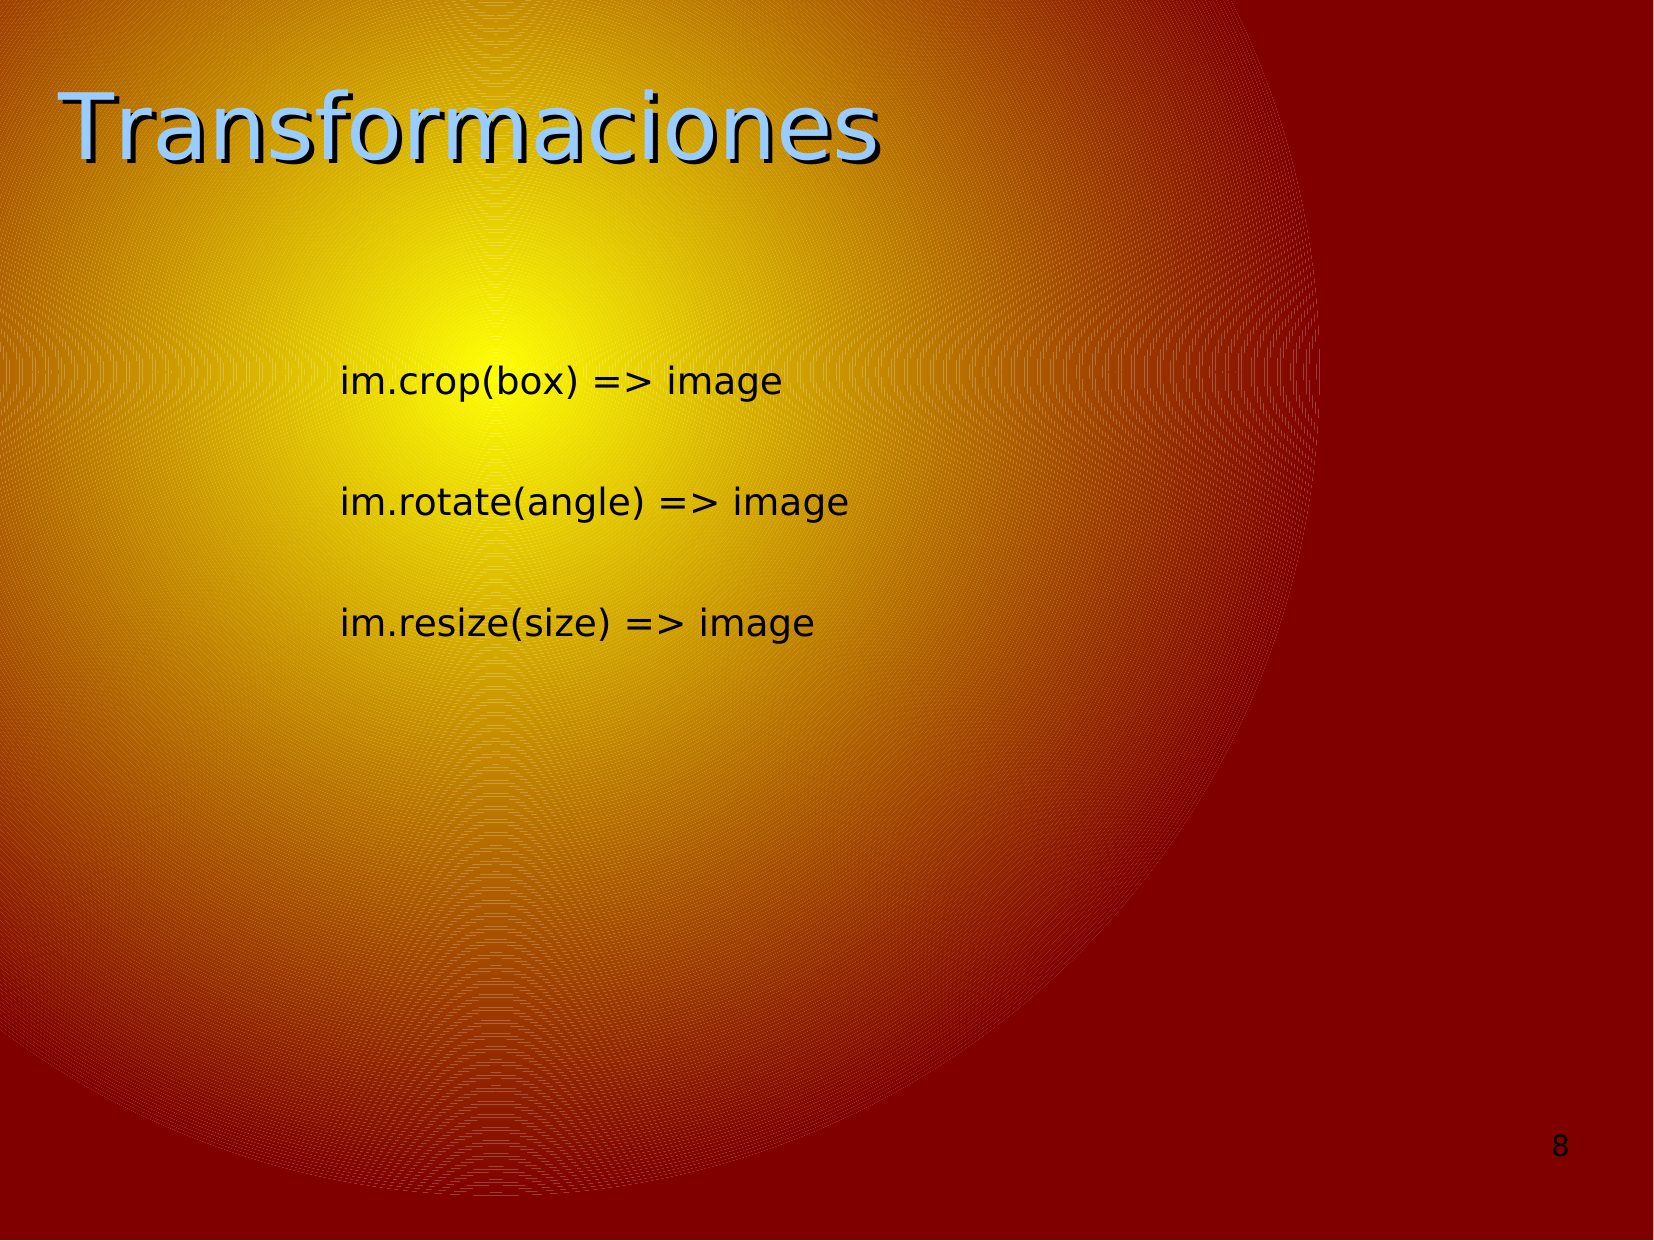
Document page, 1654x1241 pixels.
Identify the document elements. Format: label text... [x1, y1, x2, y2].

text_box im.crop(box) => image im.rotate(angle) => image im.resize(size) => image [324, 354, 865, 696]
title Transformaciones [59, 29, 1547, 228]
